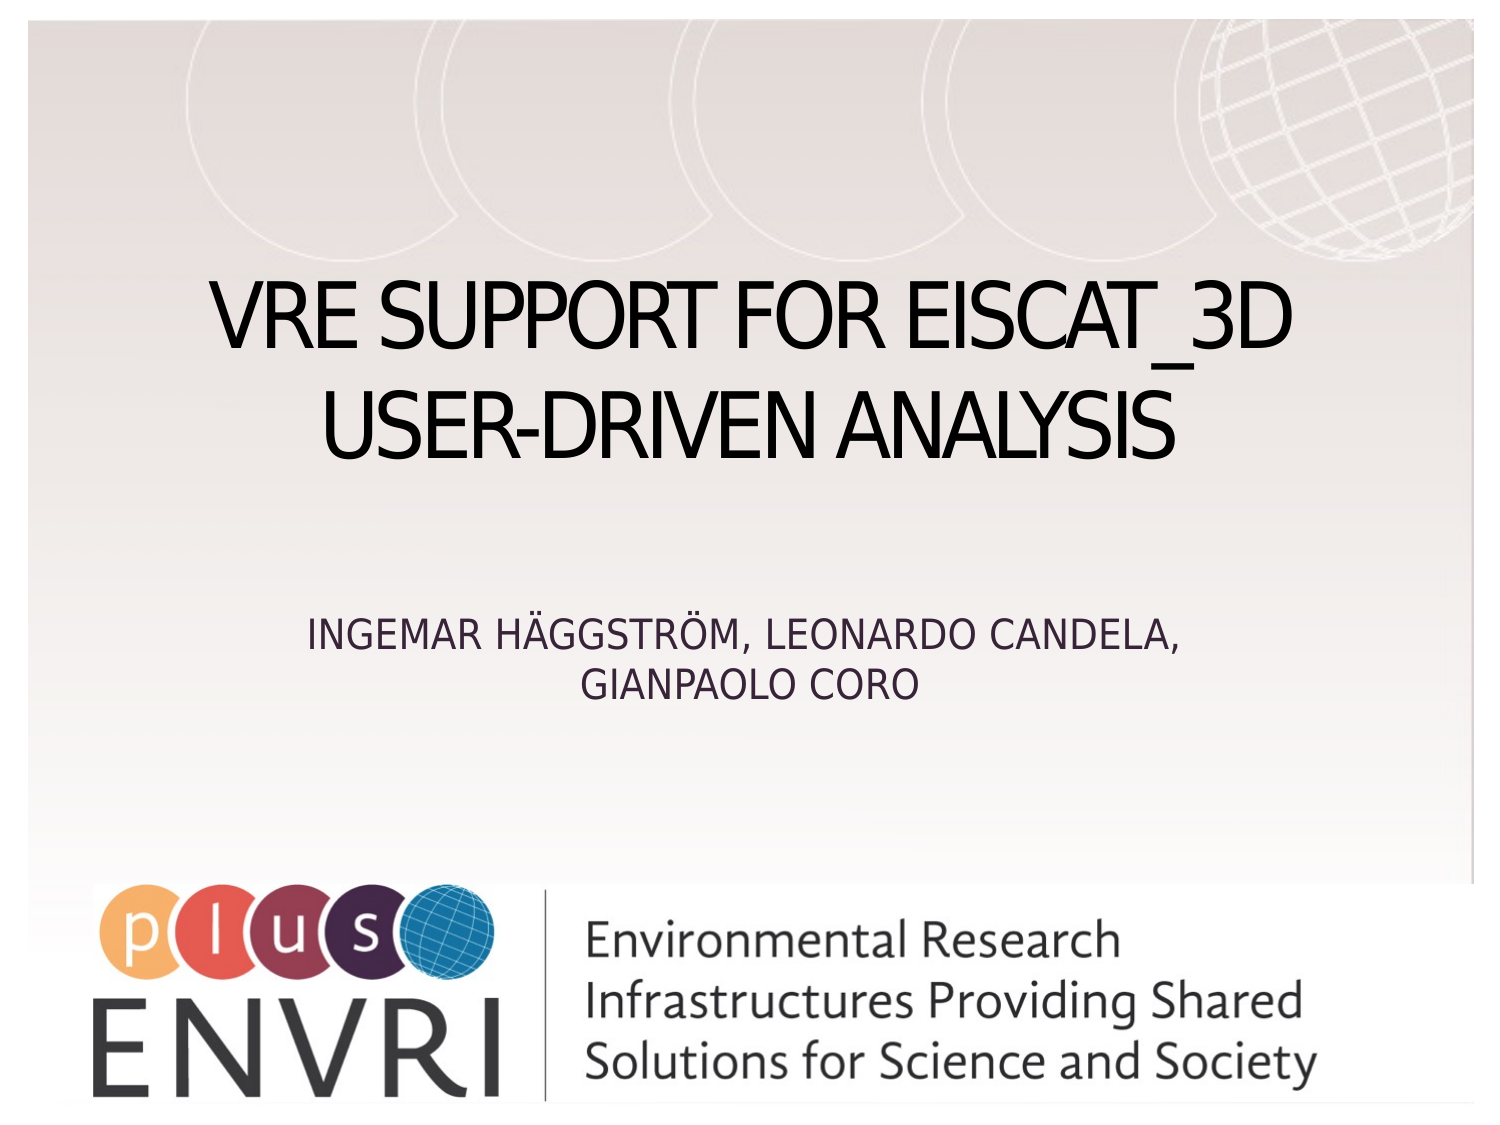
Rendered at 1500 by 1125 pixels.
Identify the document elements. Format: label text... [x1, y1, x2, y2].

title VRE support for EISCAT_3D user-driven analysis [112, 260, 1388, 485]
picture [28, 19, 1500, 1106]
subtitle Ingemar Häggström, Leonardo Candela, Gianpaolo Coro [225, 600, 1275, 747]
